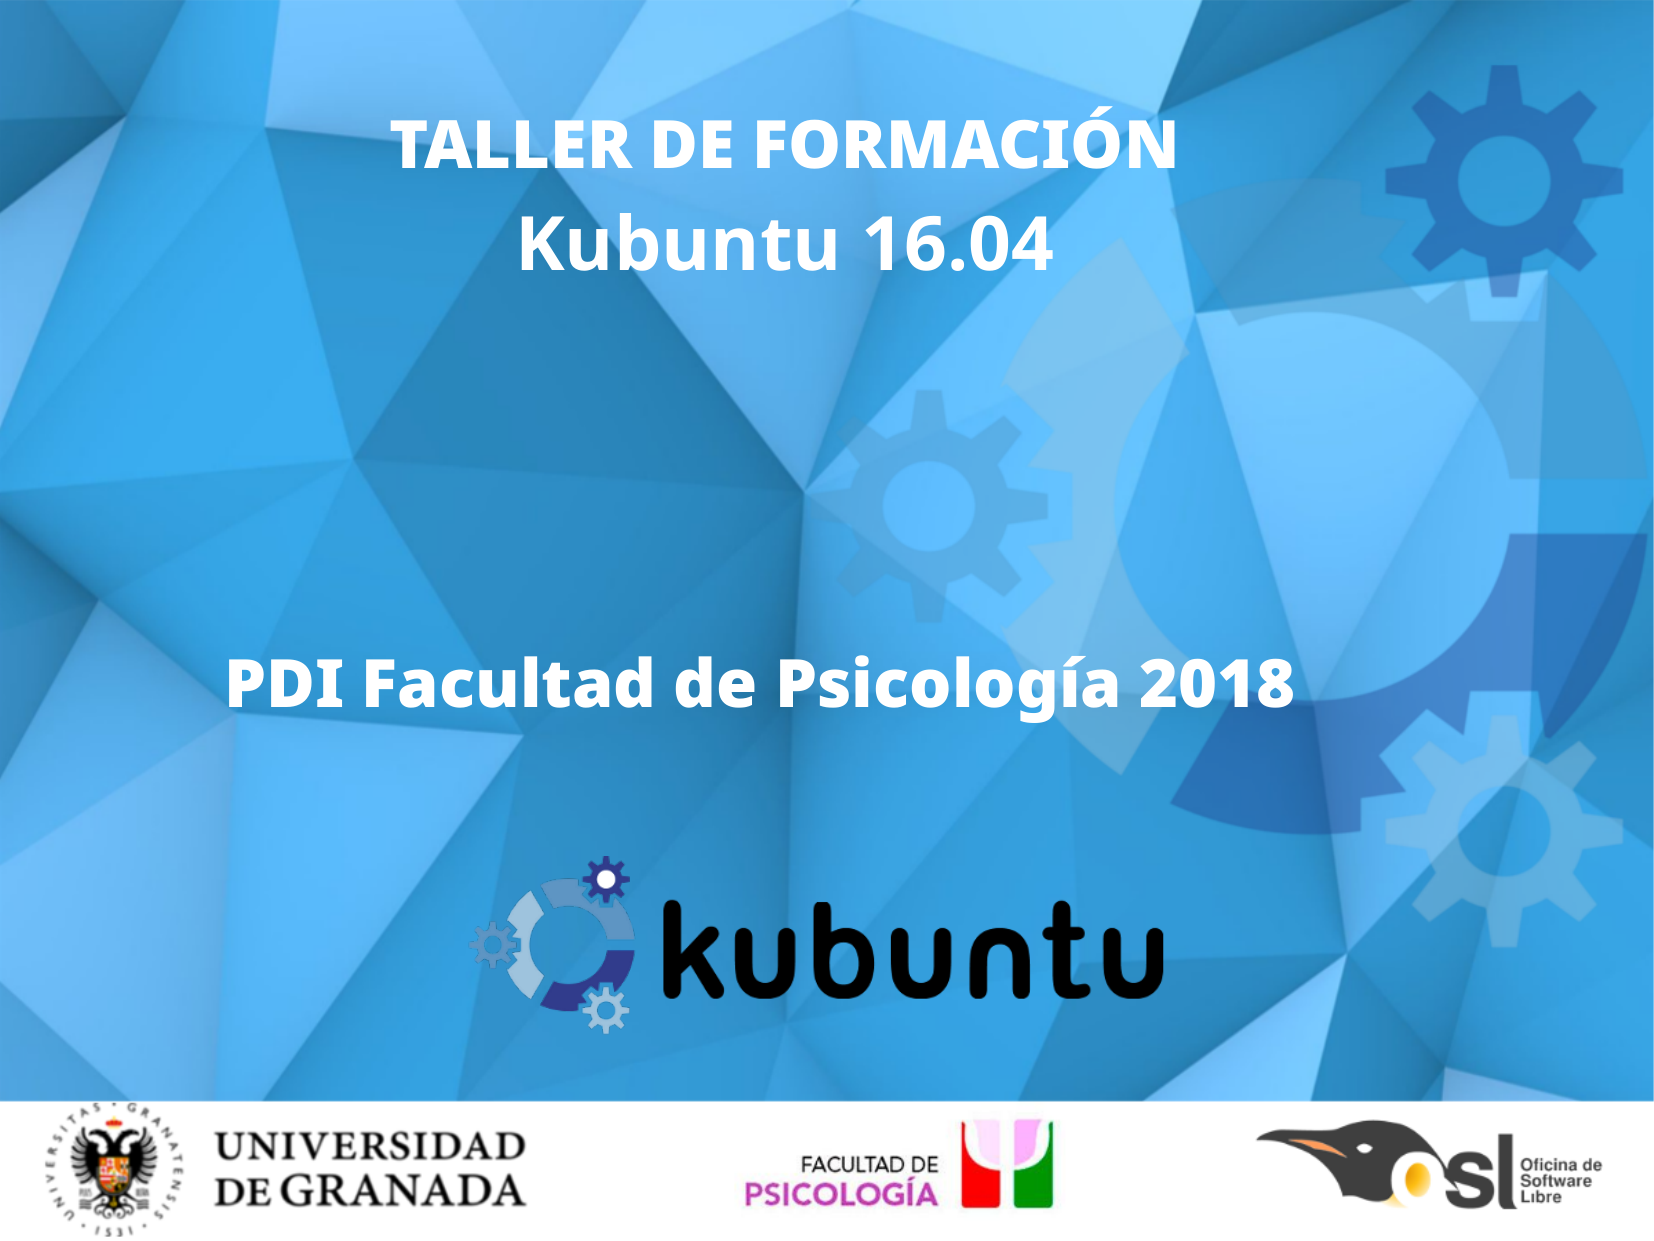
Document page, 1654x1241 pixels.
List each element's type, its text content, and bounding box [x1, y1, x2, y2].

title TALLER DE FORMACIÓN Kubuntu 16.04 [389, 118, 1300, 293]
title PDI Facultad de Psicología 2018 [224, 614, 1453, 727]
picture [0, 0, 1654, 1241]
